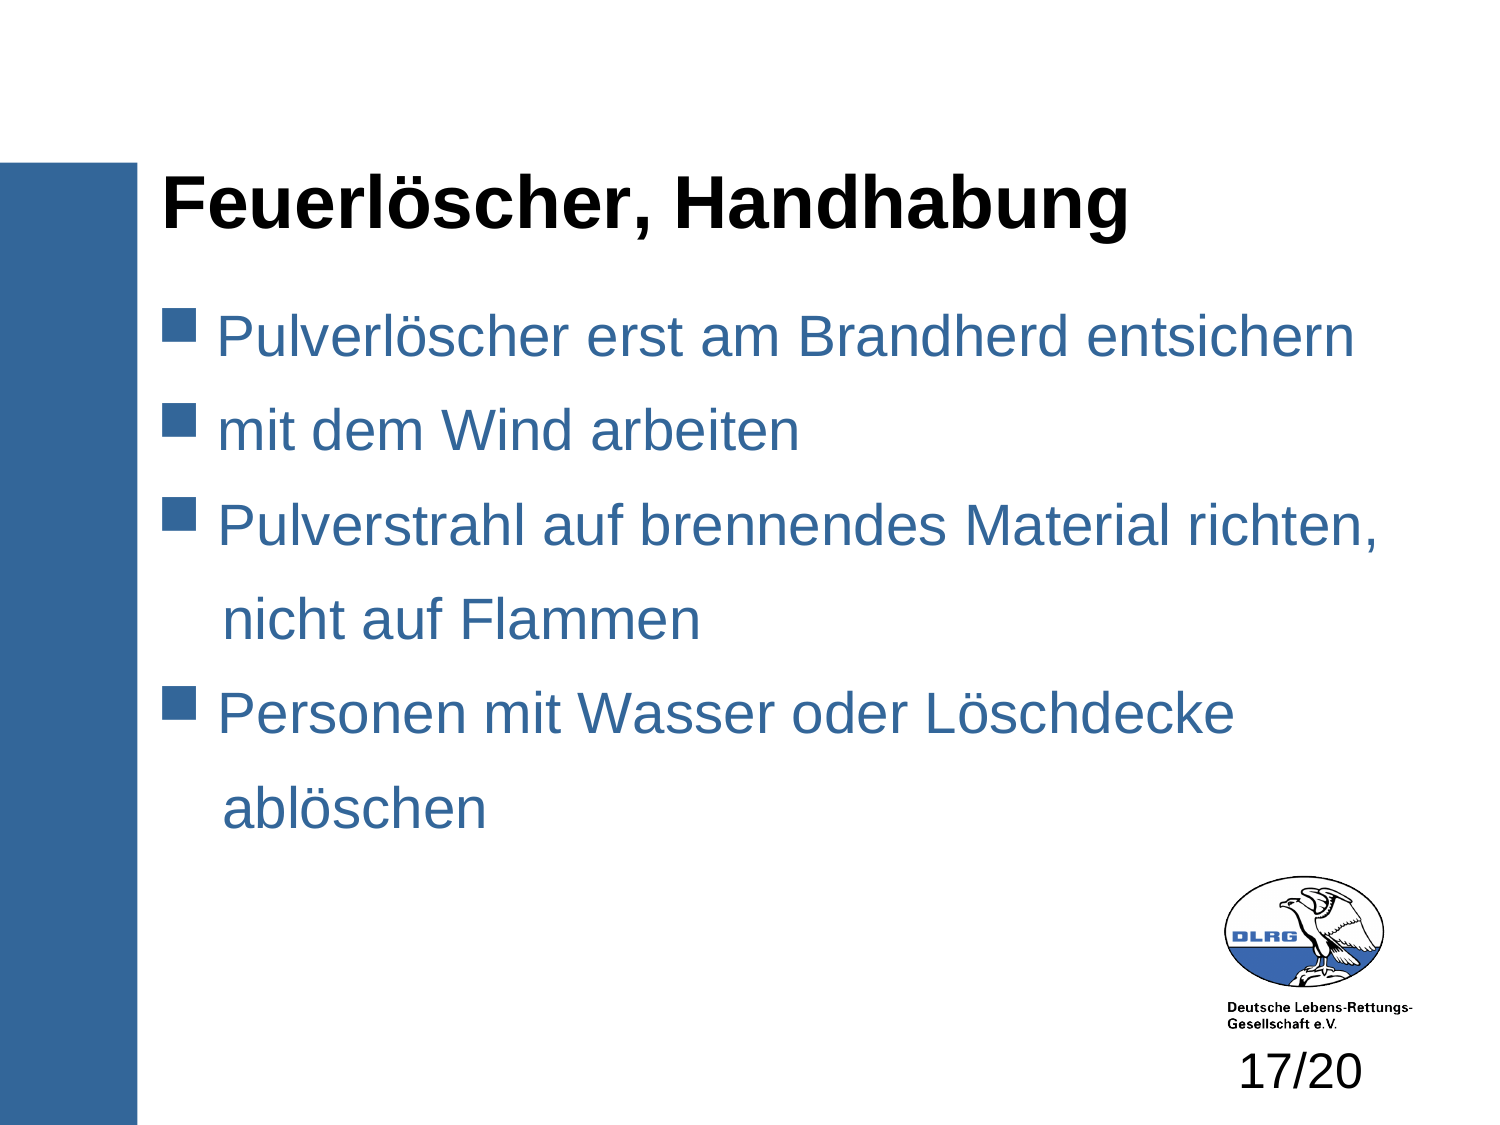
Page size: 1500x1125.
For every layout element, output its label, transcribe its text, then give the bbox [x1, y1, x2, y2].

picture [1224, 874, 1413, 1030]
text_box Feuerlöscher, Handhabung [146, 138, 1440, 259]
text_box <Nummer>/20 [1223, 1030, 1500, 1106]
text_box Pulverlöscher erst am Brandherd entsichern mit dem Wind arbeiten Pulverstrahl auf brennendes Material richten, nicht auf Flammen Personen mit Wasser oder Löschdecke ablöschen [142, 265, 1434, 637]
